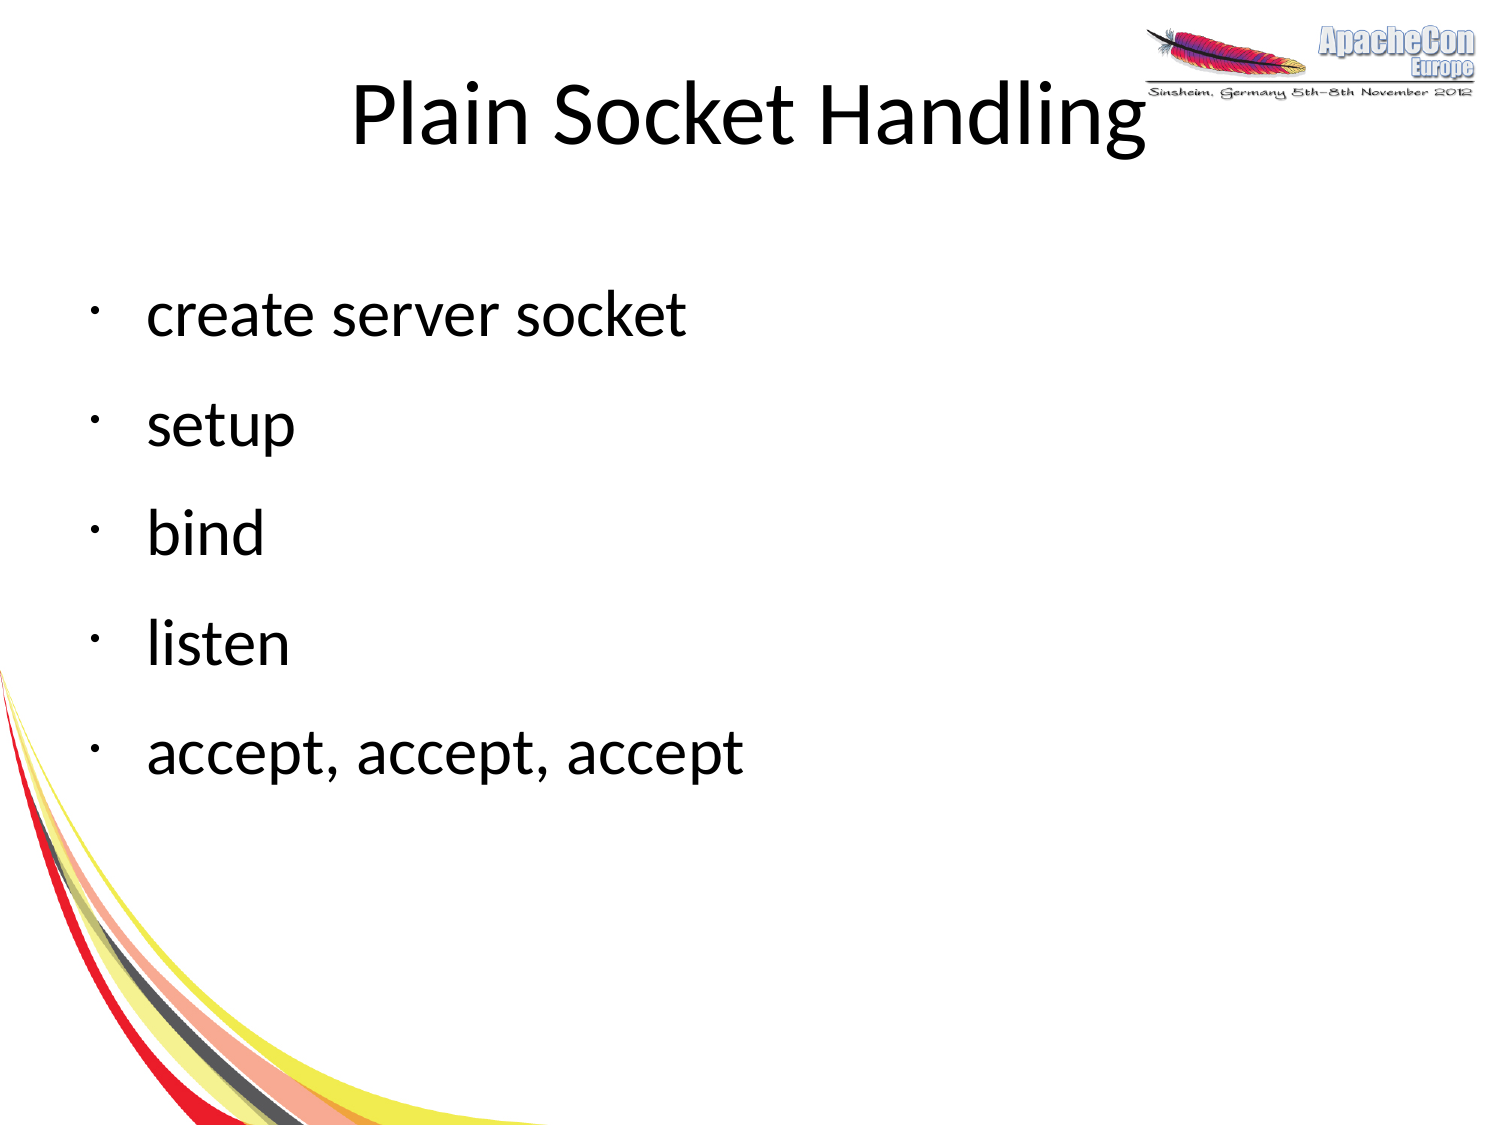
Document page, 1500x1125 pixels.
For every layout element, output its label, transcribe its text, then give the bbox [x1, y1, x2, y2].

list create server socket setup bind listen accept, accept, accept [75, 262, 1425, 1005]
picture [0, 0, 1500, 1125]
title Plain Socket Handling [75, 45, 1425, 233]
